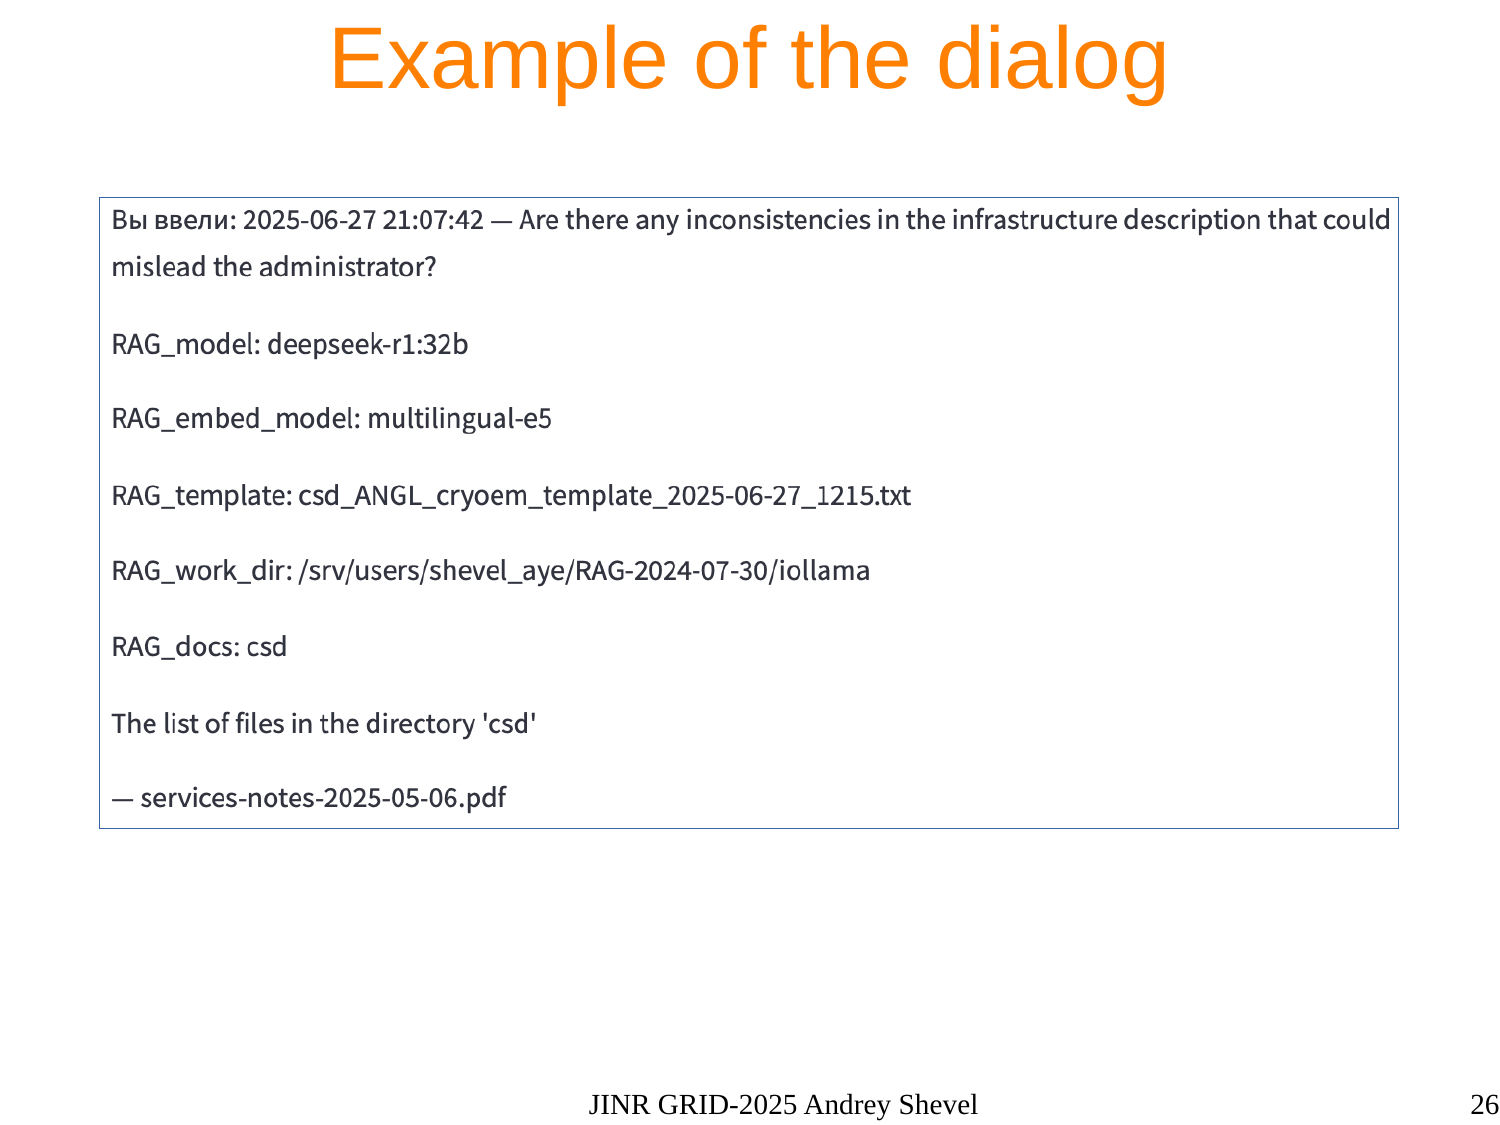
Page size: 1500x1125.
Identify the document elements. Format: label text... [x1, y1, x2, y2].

picture [99, 197, 1399, 829]
title Example of the dialog [75, 3, 1425, 113]
